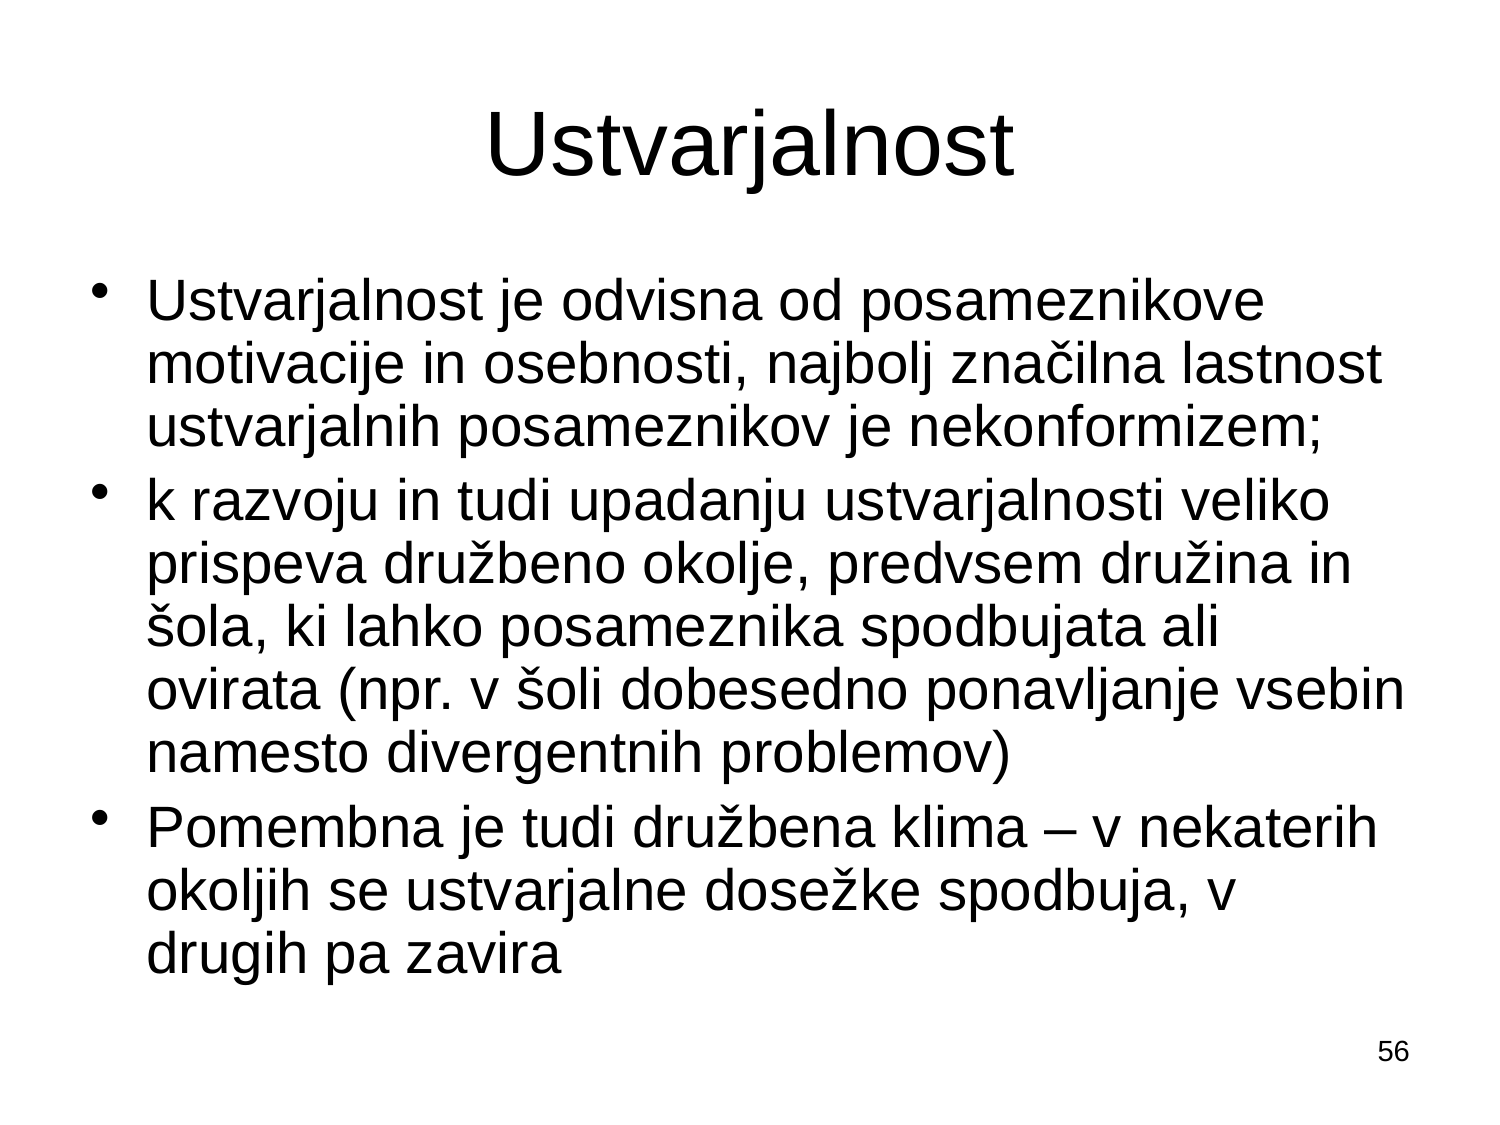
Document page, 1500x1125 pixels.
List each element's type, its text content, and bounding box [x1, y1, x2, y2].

list Ustvarjalnost je odvisna od posameznikove motivacije in osebnosti, najbolj značilna lastnost ustvarjalnih posameznikov je nekonformizem; k razvoju in tudi upadanju ustvarjalnosti veliko prispeva družbeno okolje, predvsem družina in šola, ki lahko posameznika spodbujata ali ovirata (npr. v šoli dobesedno ponavljanje vsebin namesto divergentnih problemov) Pomembna je tudi družbena klima – v nekaterih okoljih se ustvarjalne dosežke spodbuja, v drugih pa zavira [75, 262, 1425, 1005]
slide_number <number> [1074, 1024, 1425, 1103]
title Ustvarjalnost [75, 45, 1425, 233]
